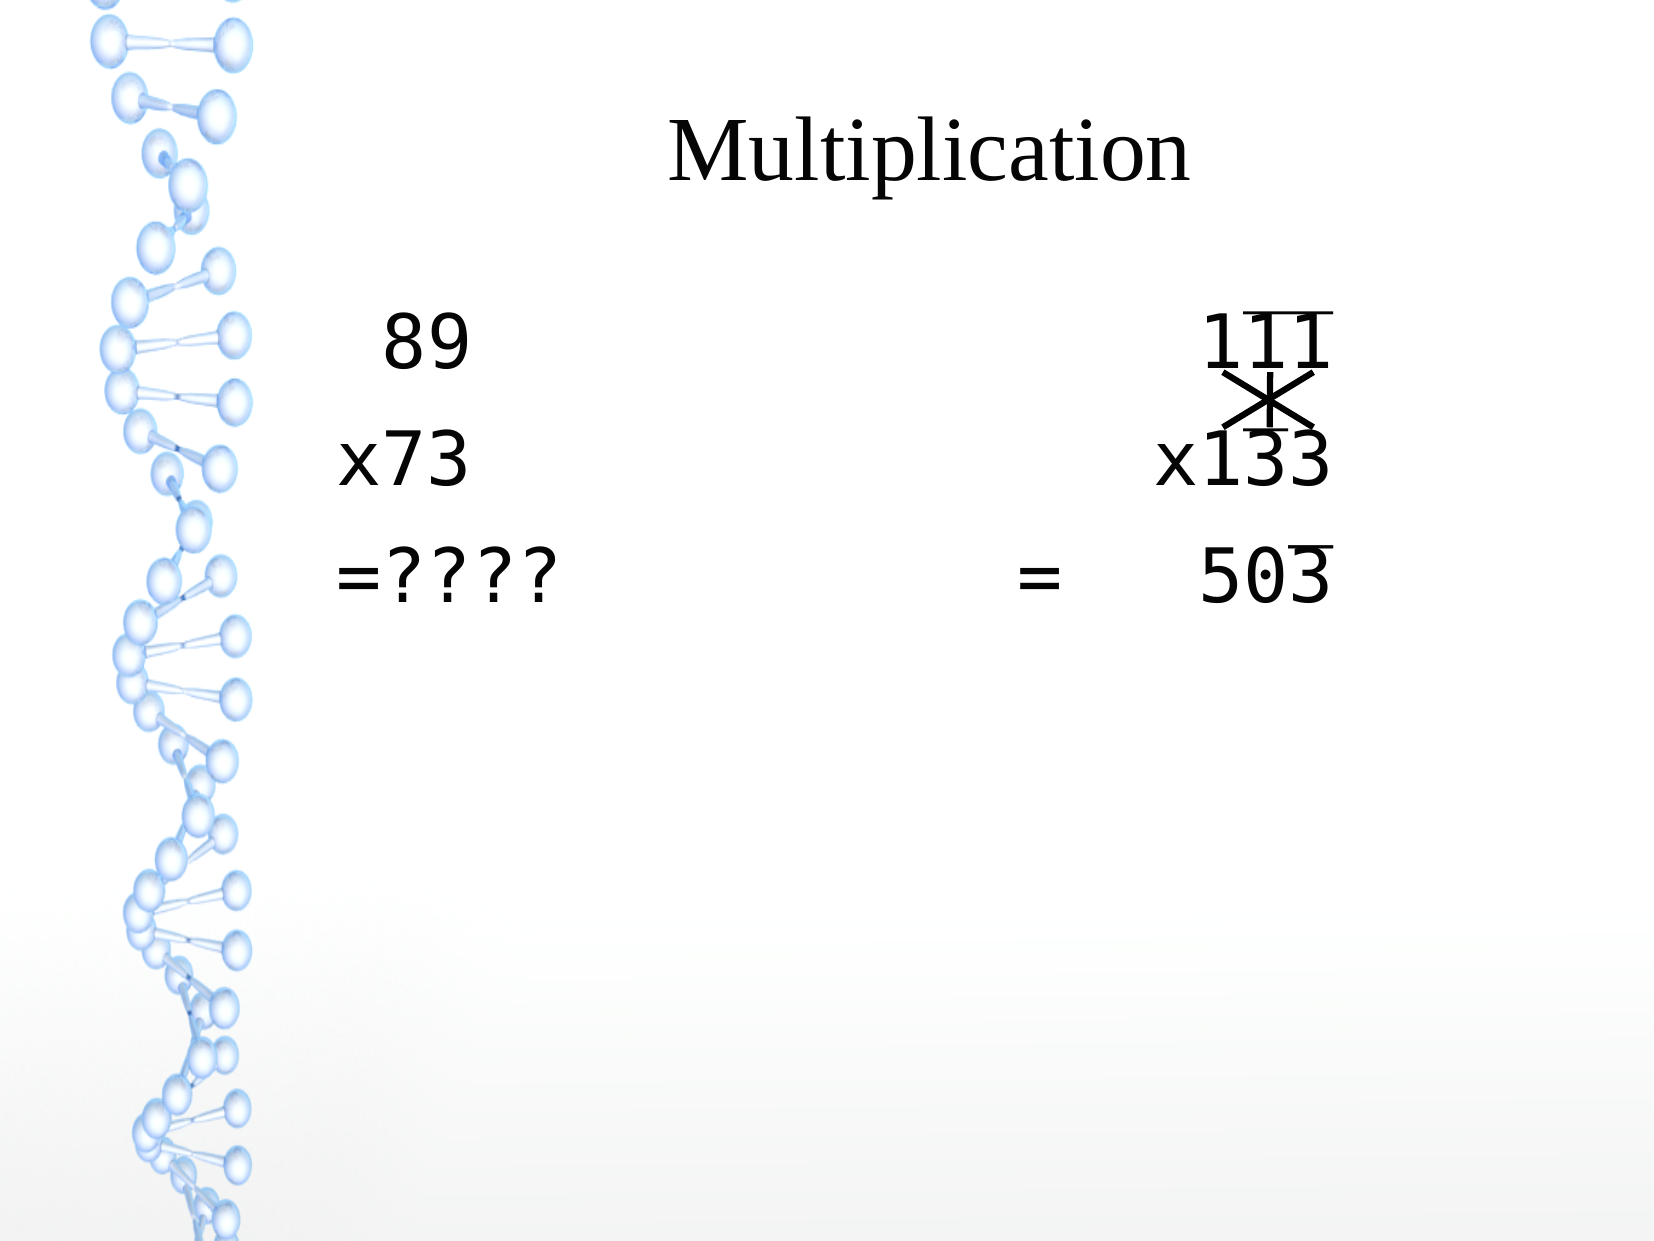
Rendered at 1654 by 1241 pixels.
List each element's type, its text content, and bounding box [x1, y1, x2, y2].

list 89 x73 =???? [265, 299, 915, 1019]
title Multiplication [265, 47, 1595, 252]
list 1̅1̅1 x1̅33 = 50̅̅3 [946, 299, 1595, 1019]
picture [0, 0, 1654, 1241]
